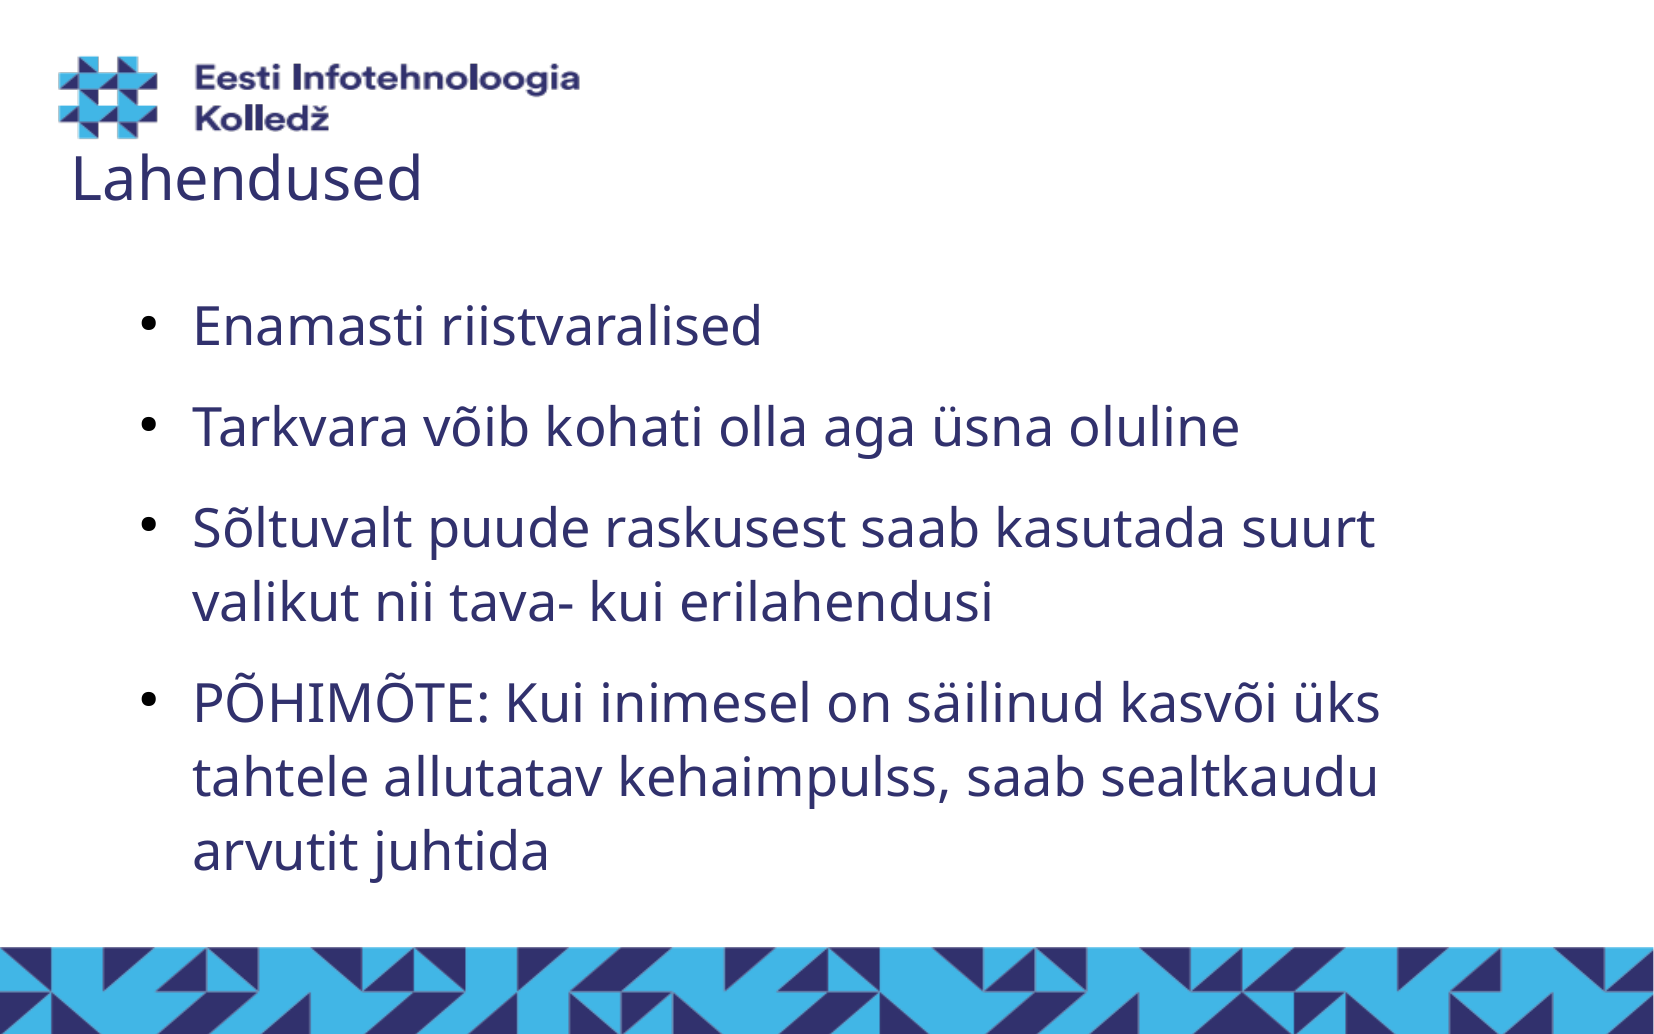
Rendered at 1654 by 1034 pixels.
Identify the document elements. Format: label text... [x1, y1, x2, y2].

list Enamasti riistvaralised Tarkvara võib kohati olla aga üsna oluline Sõltuvalt puude raskusest saab kasutada suurt valikut nii tava- kui erilahendusi PÕHIMÕTE: Kui inimesel on säilinud kasvõi üks tahtele allutatav kehaimpulss, saab sealtkaudu arvutit juhtida [121, 287, 1533, 970]
title Lahendused [70, 90, 1207, 264]
